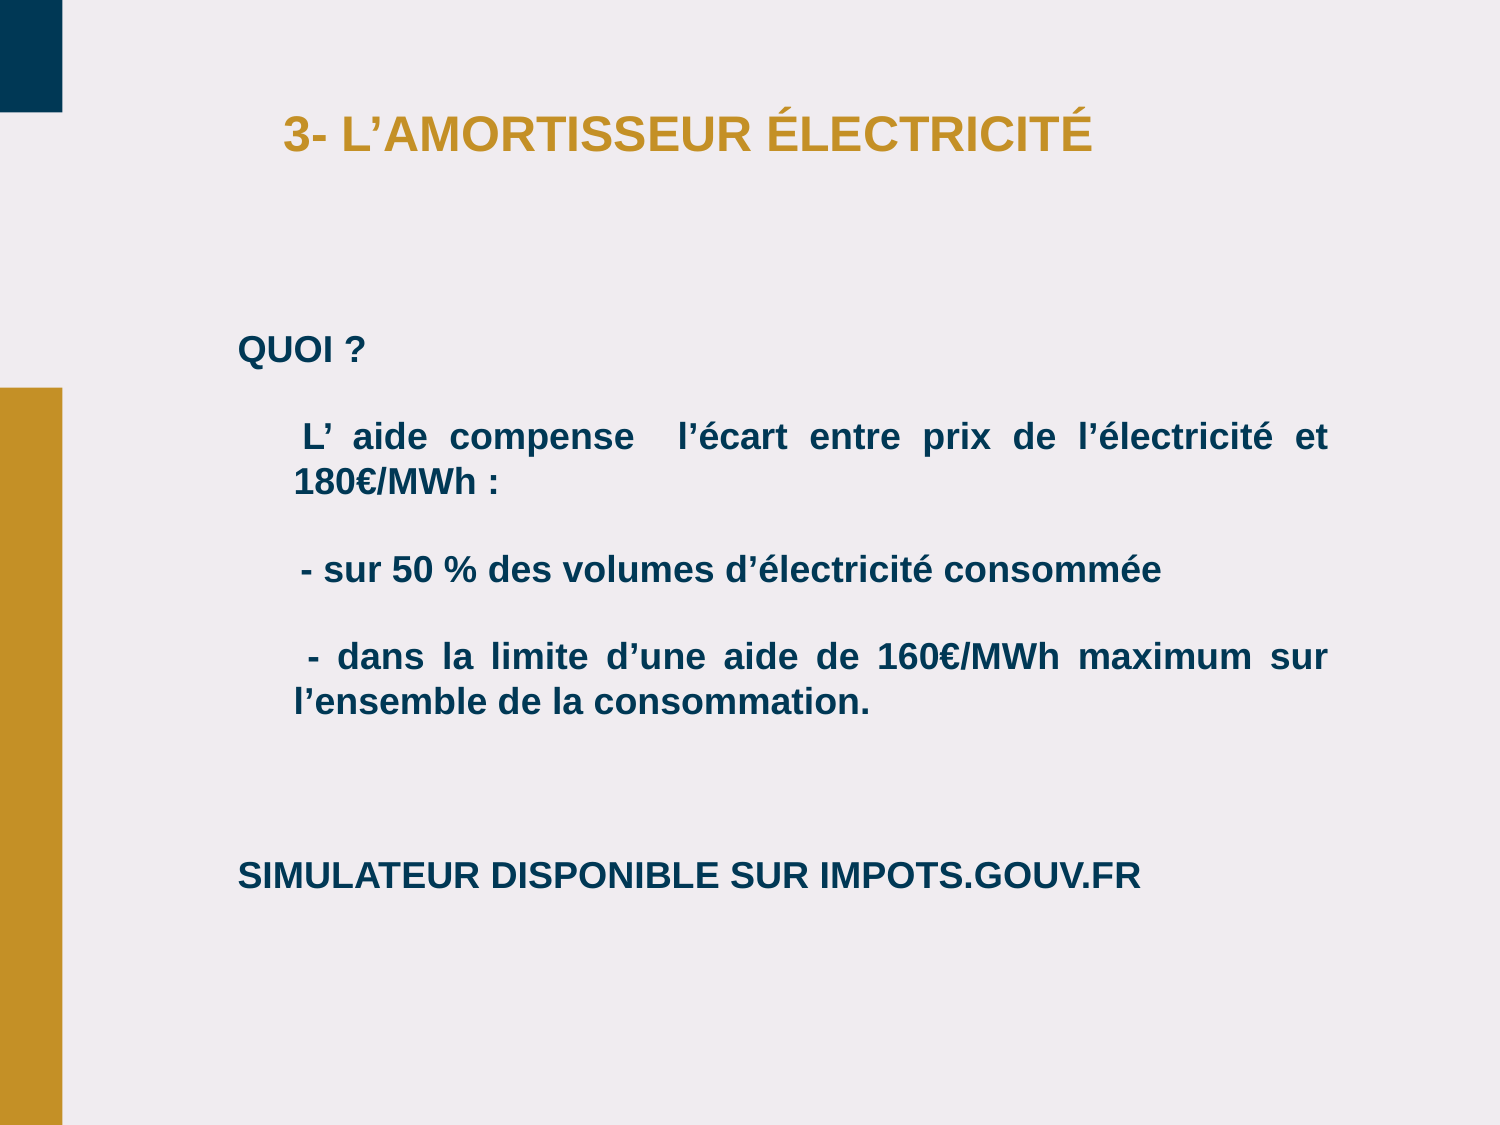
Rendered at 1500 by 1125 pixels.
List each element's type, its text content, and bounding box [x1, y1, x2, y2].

list QUOI ? L’ aide compense l’écart entre prix de l’électricité et 180€/MWh : - sur 50 % des volumes d’électricité consommée - dans la limite d’une aide de 160€/MWh maximum sur l’ensemble de la consommation. SIMULATEUR DISPONIBLE SUR IMPOTS.GOUV.FR [237, 325, 1329, 958]
title 3- L’AMORTISSEUR ÉLECTRICITÉ [283, 79, 1440, 190]
